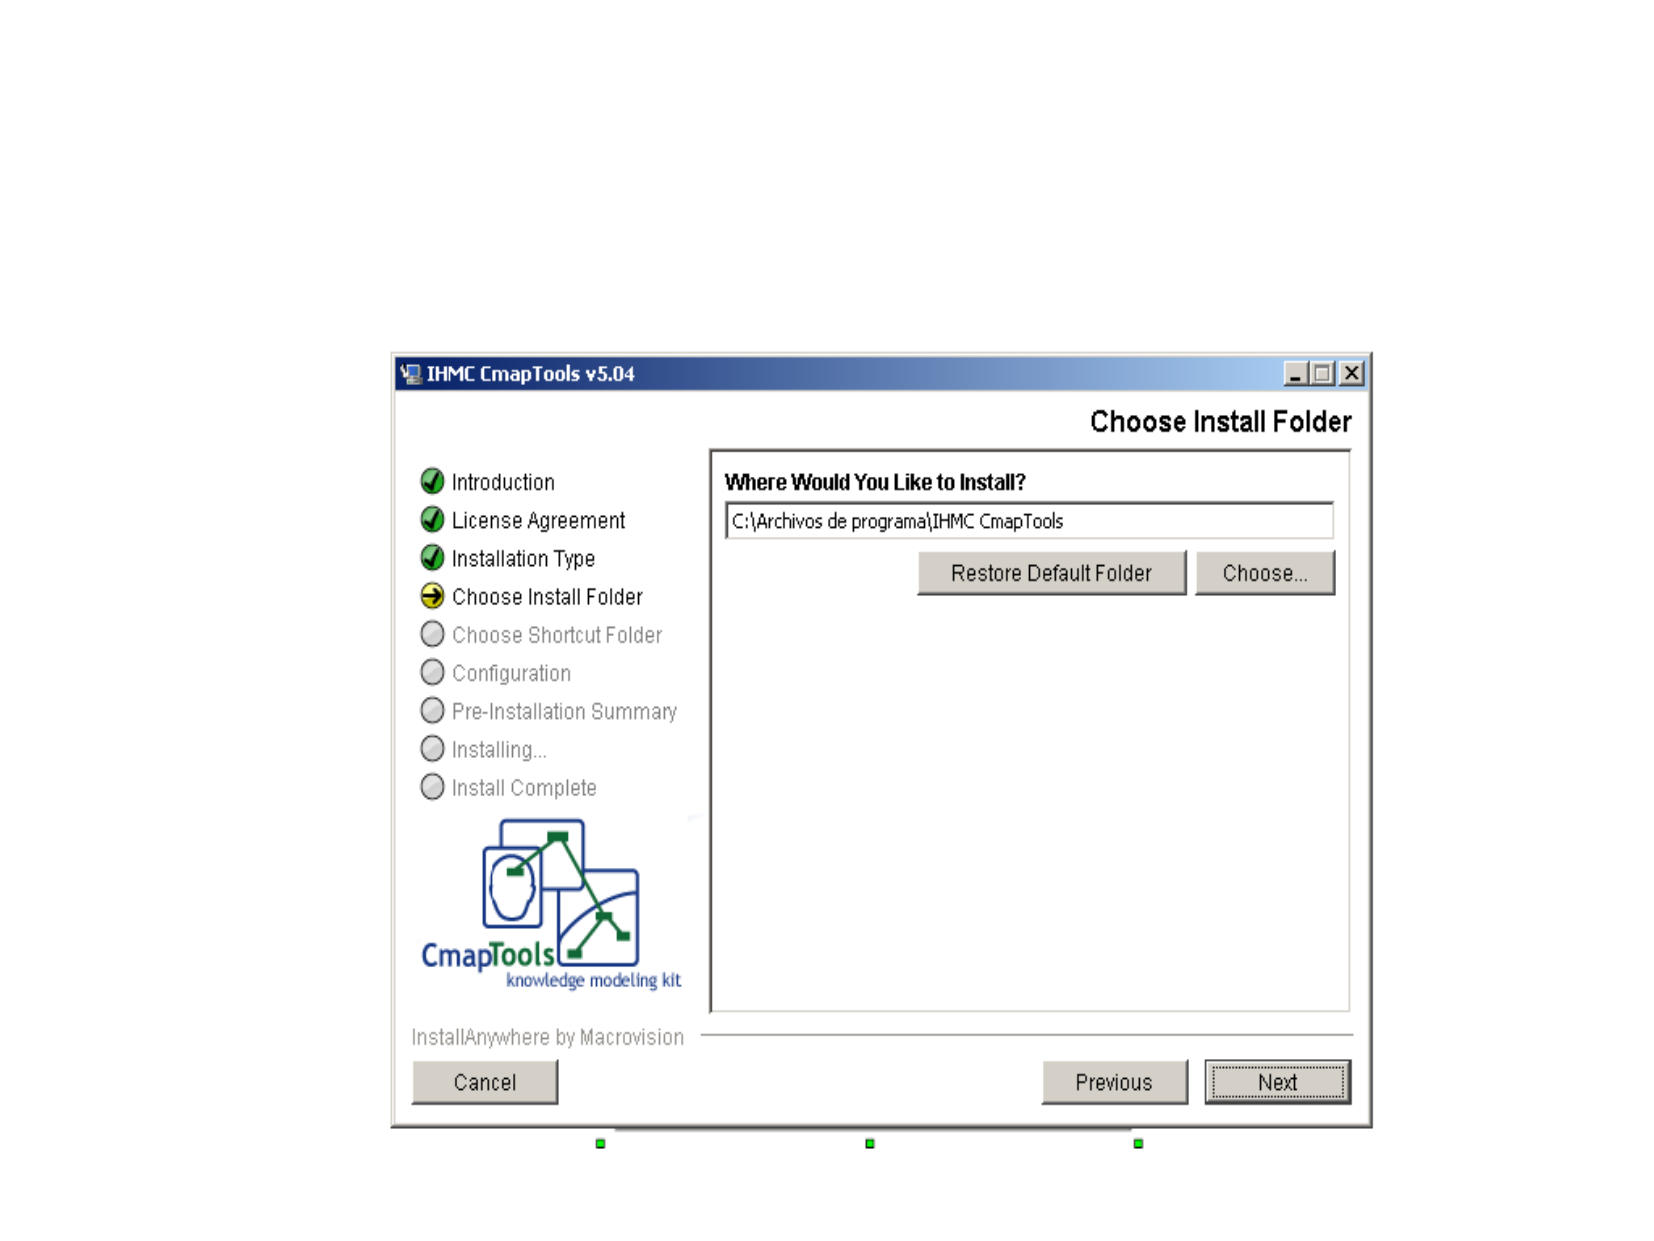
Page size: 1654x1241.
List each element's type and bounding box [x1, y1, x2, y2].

picture [324, 324, 1388, 1152]
